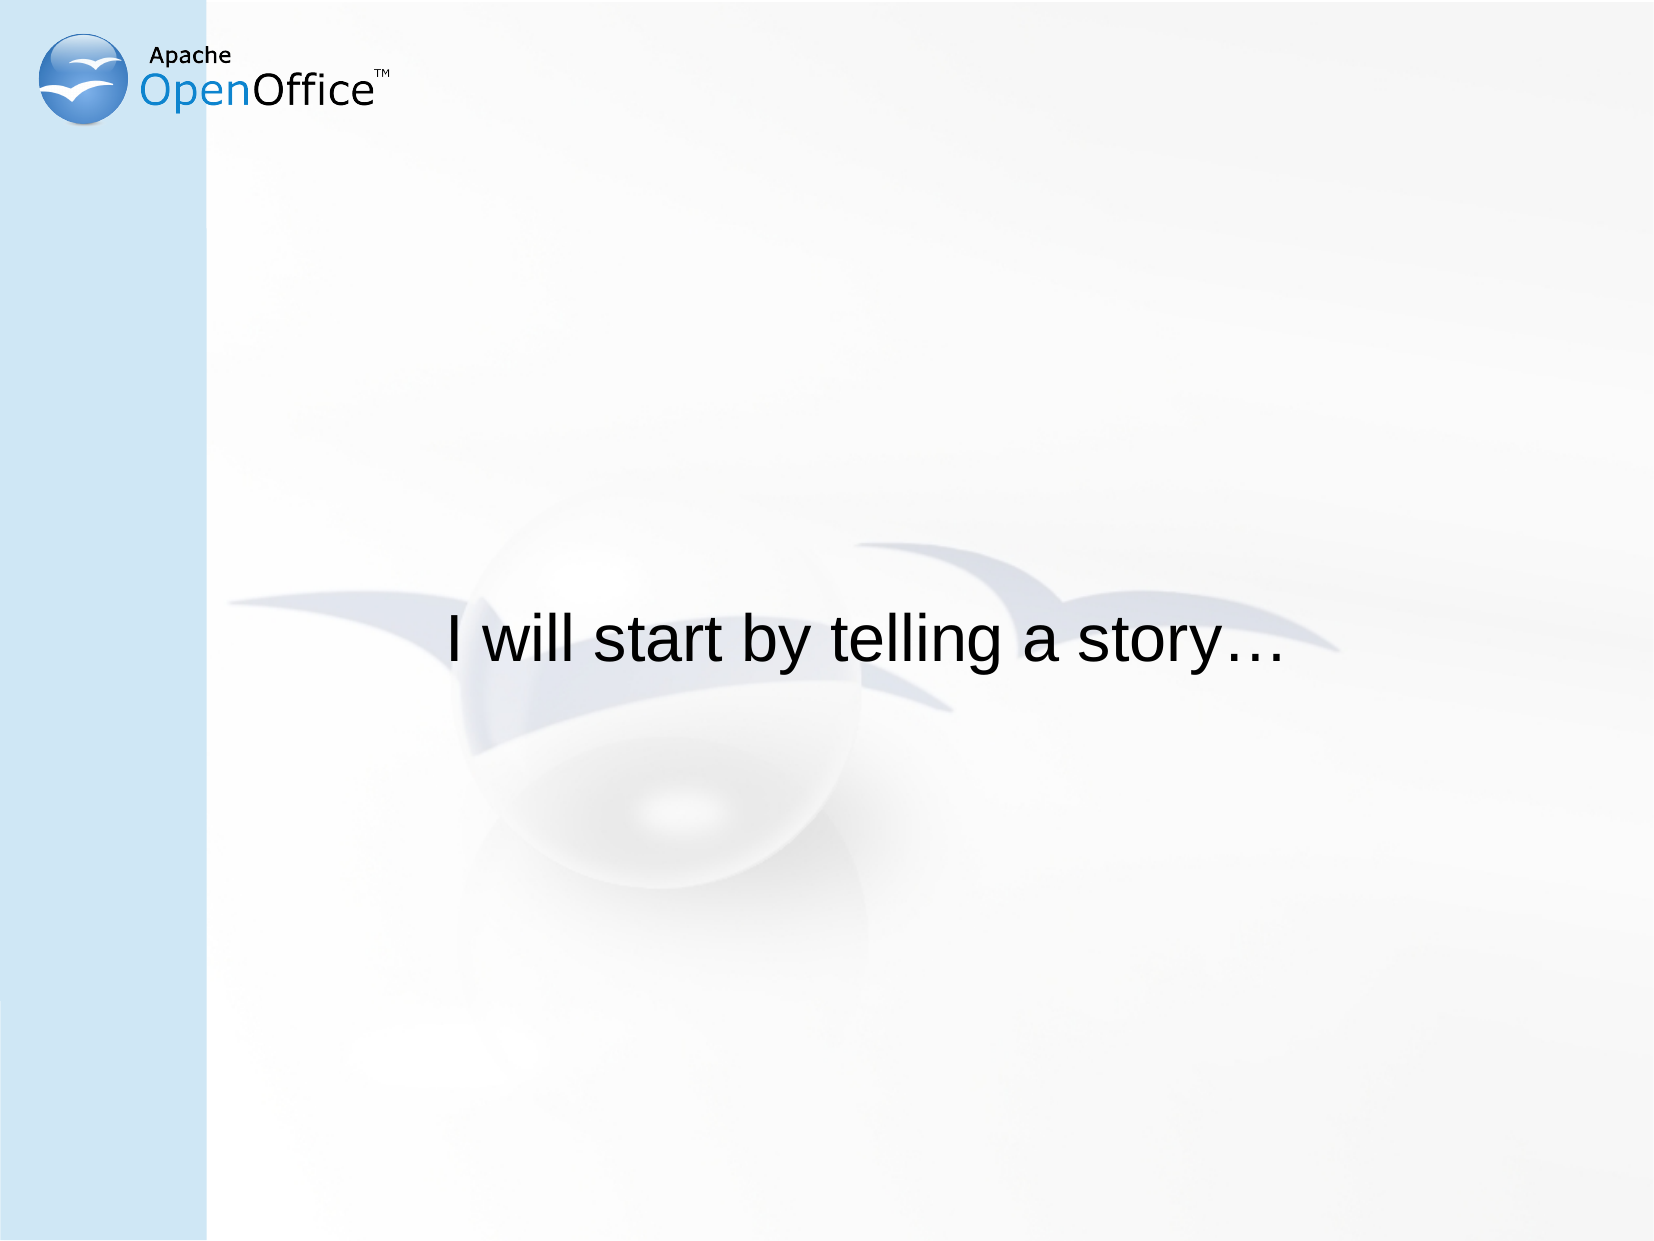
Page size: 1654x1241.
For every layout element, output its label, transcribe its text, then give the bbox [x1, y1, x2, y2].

picture [35, 2, 1654, 1241]
subtitle I will start by telling a story… [165, 108, 1571, 1168]
